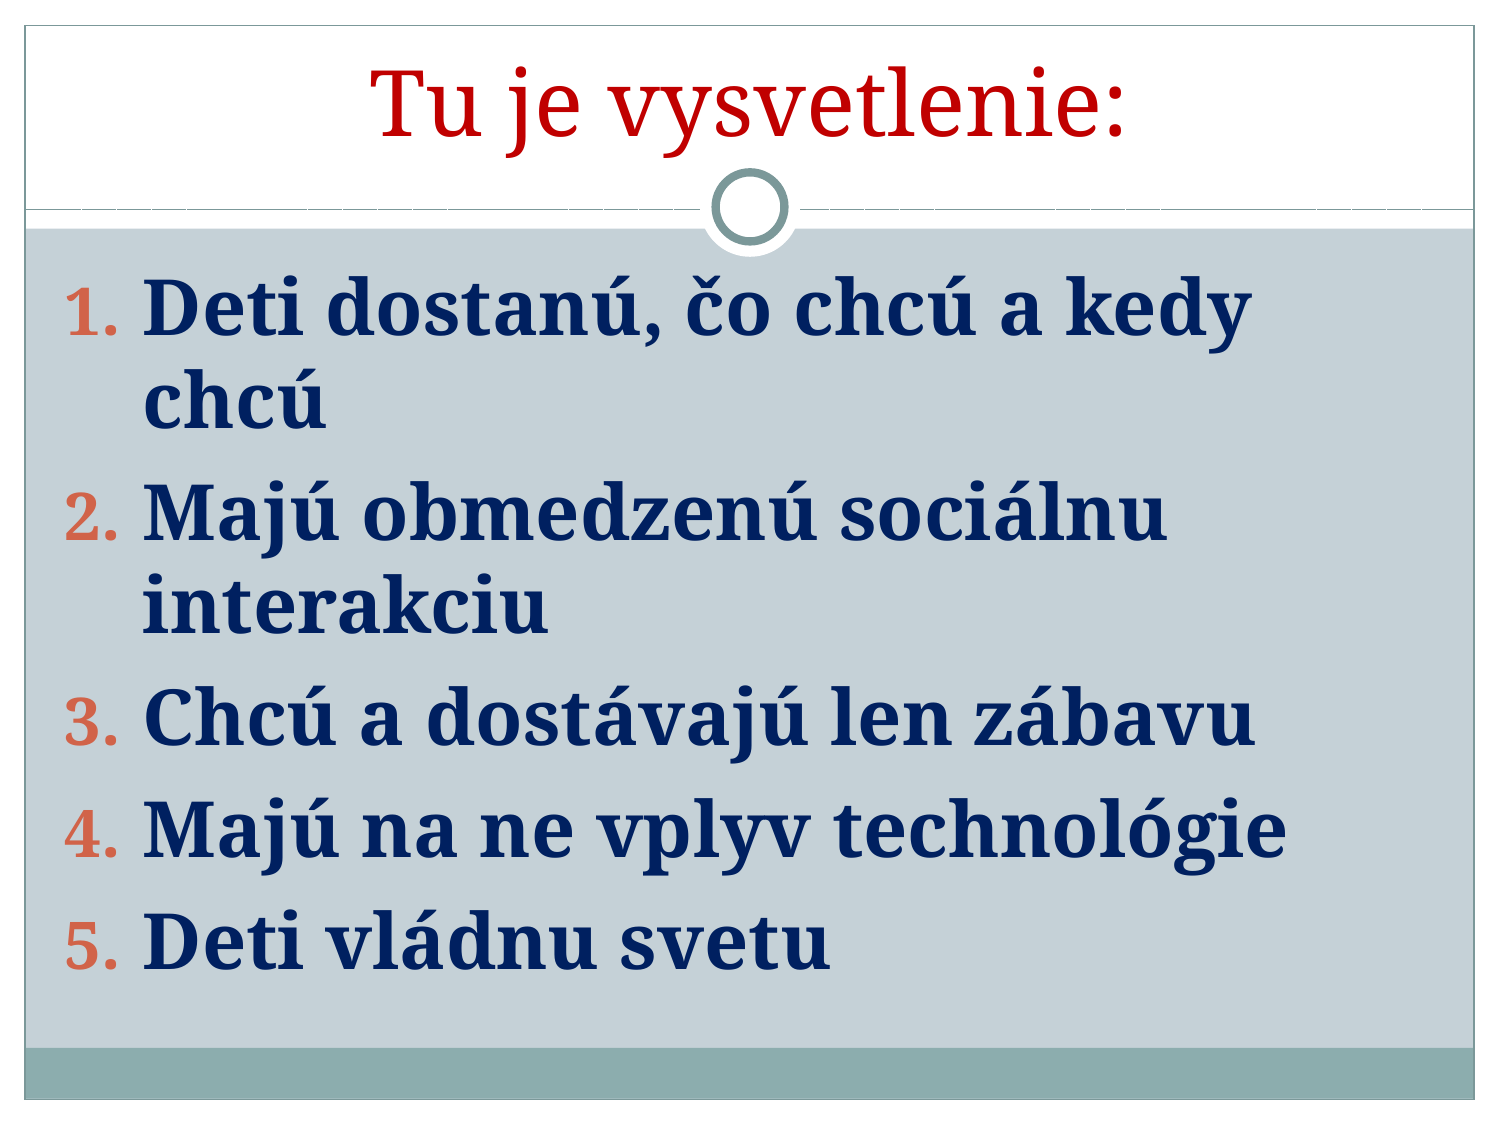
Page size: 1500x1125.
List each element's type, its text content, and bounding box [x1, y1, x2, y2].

title Tu je vysvetlenie: [49, 37, 1450, 162]
list Deti dostanú, čo chcú a kedy chcú Majú obmedzenú sociálnu interakciu Chcú a dostávajú len zábavu Majú na ne vplyv technológie Deti vládnu svetu [49, 250, 1445, 1001]
